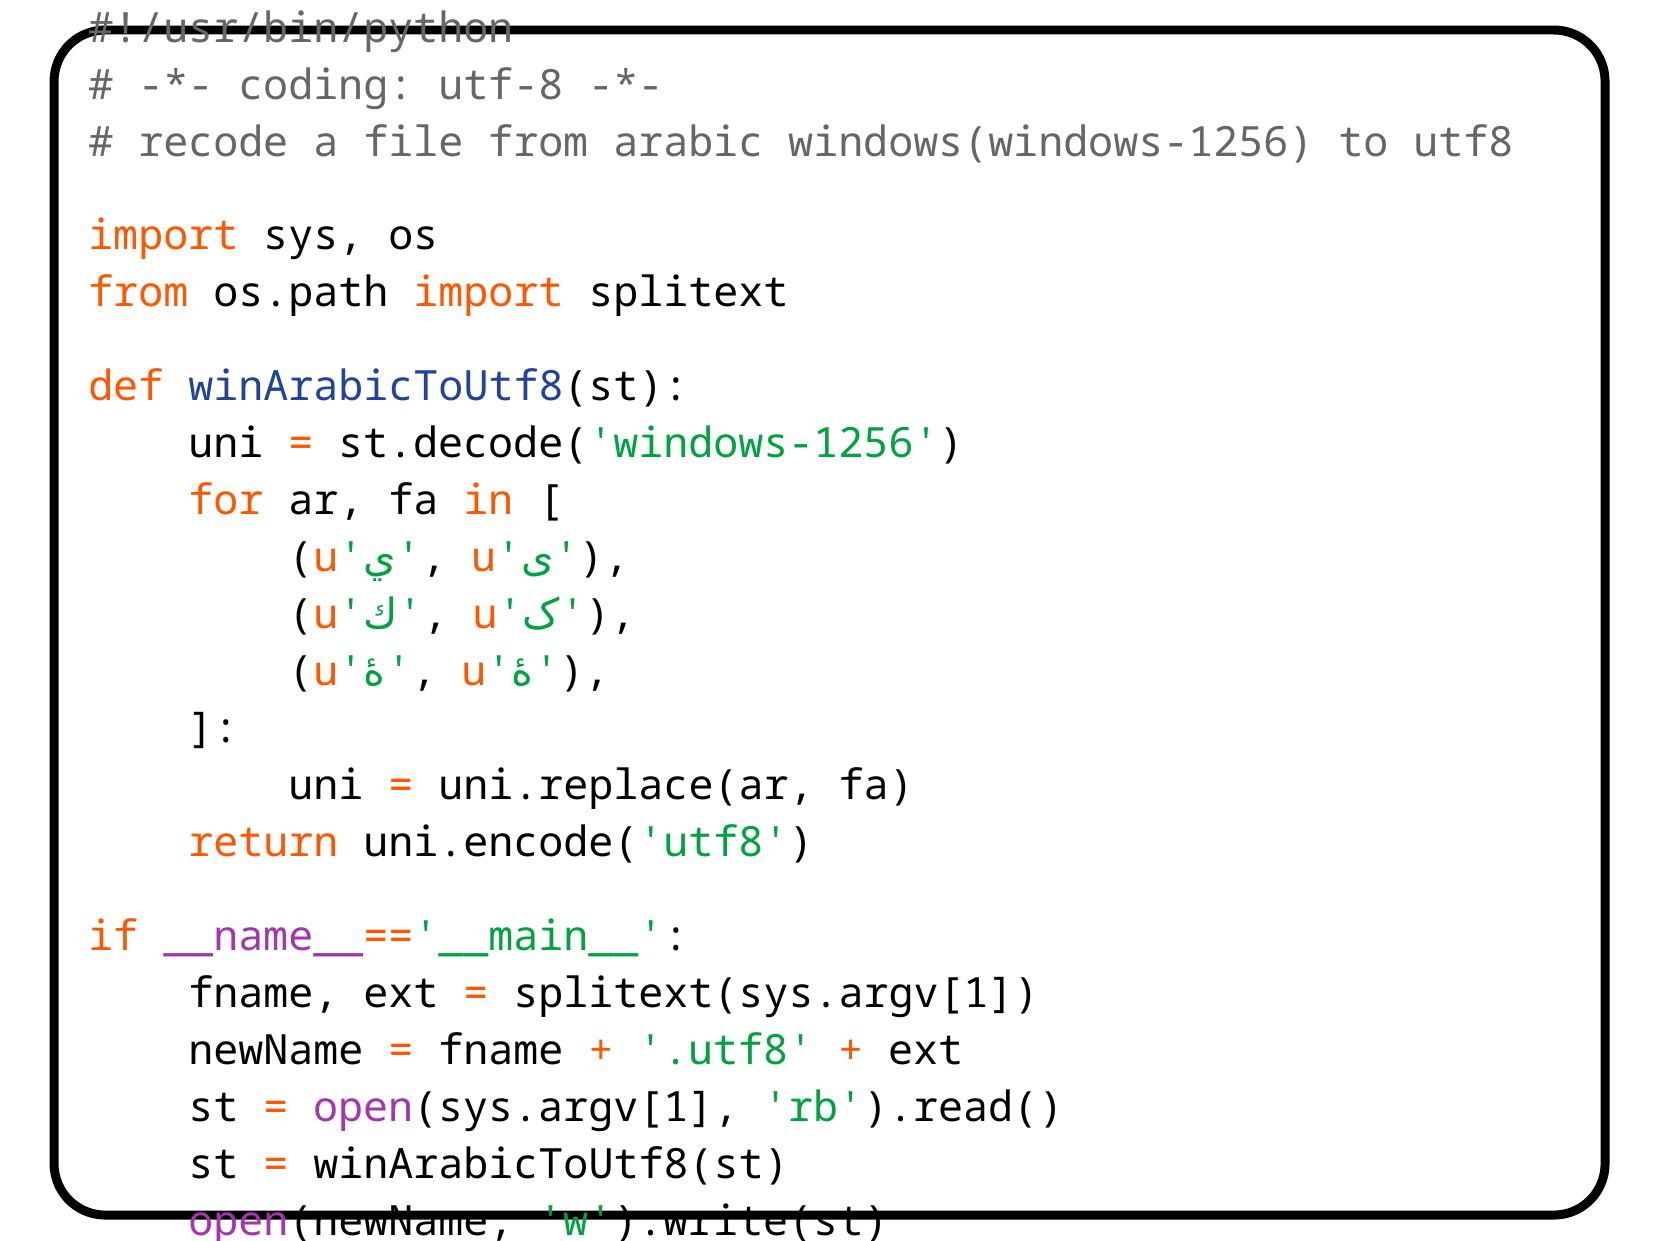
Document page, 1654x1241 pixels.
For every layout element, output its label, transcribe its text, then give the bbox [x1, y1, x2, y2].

text_box #!/usr/bin/python # -*- coding: utf-8 -*- # recode a file from arabic windows(windows-1256) to utf8 import sys, os from os.path import splitext def winArabicToUtf8(st): uni = st.decode('windows-1256') for ar, fa in [ (u'ي', u'ی'), (u'ك', u'ک'), (u'ۀ', u'هٔ'), ]: uni = uni.replace(ar, fa) return uni.encode('utf8') if __name__=='__main__': fname, ext = splitext(sys.argv[1]) newName = fname + '.utf8' + ext st = open(sys.argv[1], 'rb').read() st = winArabicToUtf8(st) open(newName, 'w').write(st) [54, 30, 1606, 1216]
